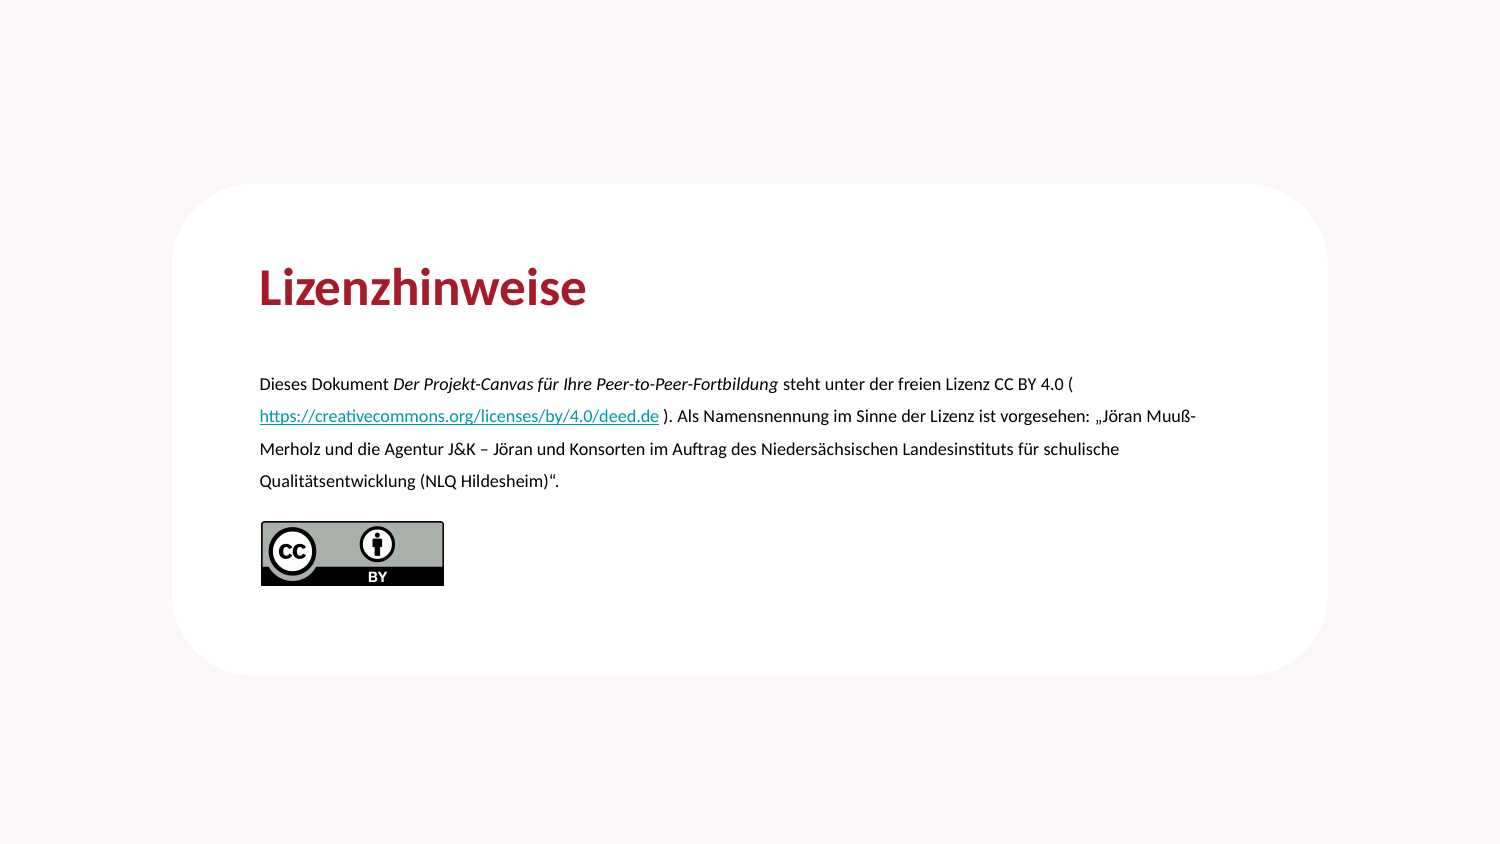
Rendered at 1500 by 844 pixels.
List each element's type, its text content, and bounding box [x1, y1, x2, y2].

title Lizenzhinweise [244, 237, 1256, 332]
text_box [171, 183, 1329, 676]
picture [261, 521, 444, 586]
list Dieses Dokument Der Projekt-Canvas für Ihre Peer-to-Peer-Fortbildung steht unter der freien Lizenz CC BY 4.0 (https://creativecommons.org/licenses/by/4.0/deed.de). Als Namensnennung im Sinne der Lizenz ist vorgesehen: „Jöran Muuß-Merholz und die Agentur J&K – Jöran und Konsorten im Auftrag des Niedersächsischen Landesinstituts für schulische Qualitätsentwicklung (NLQ Hildesheim)“. [244, 346, 1256, 508]
